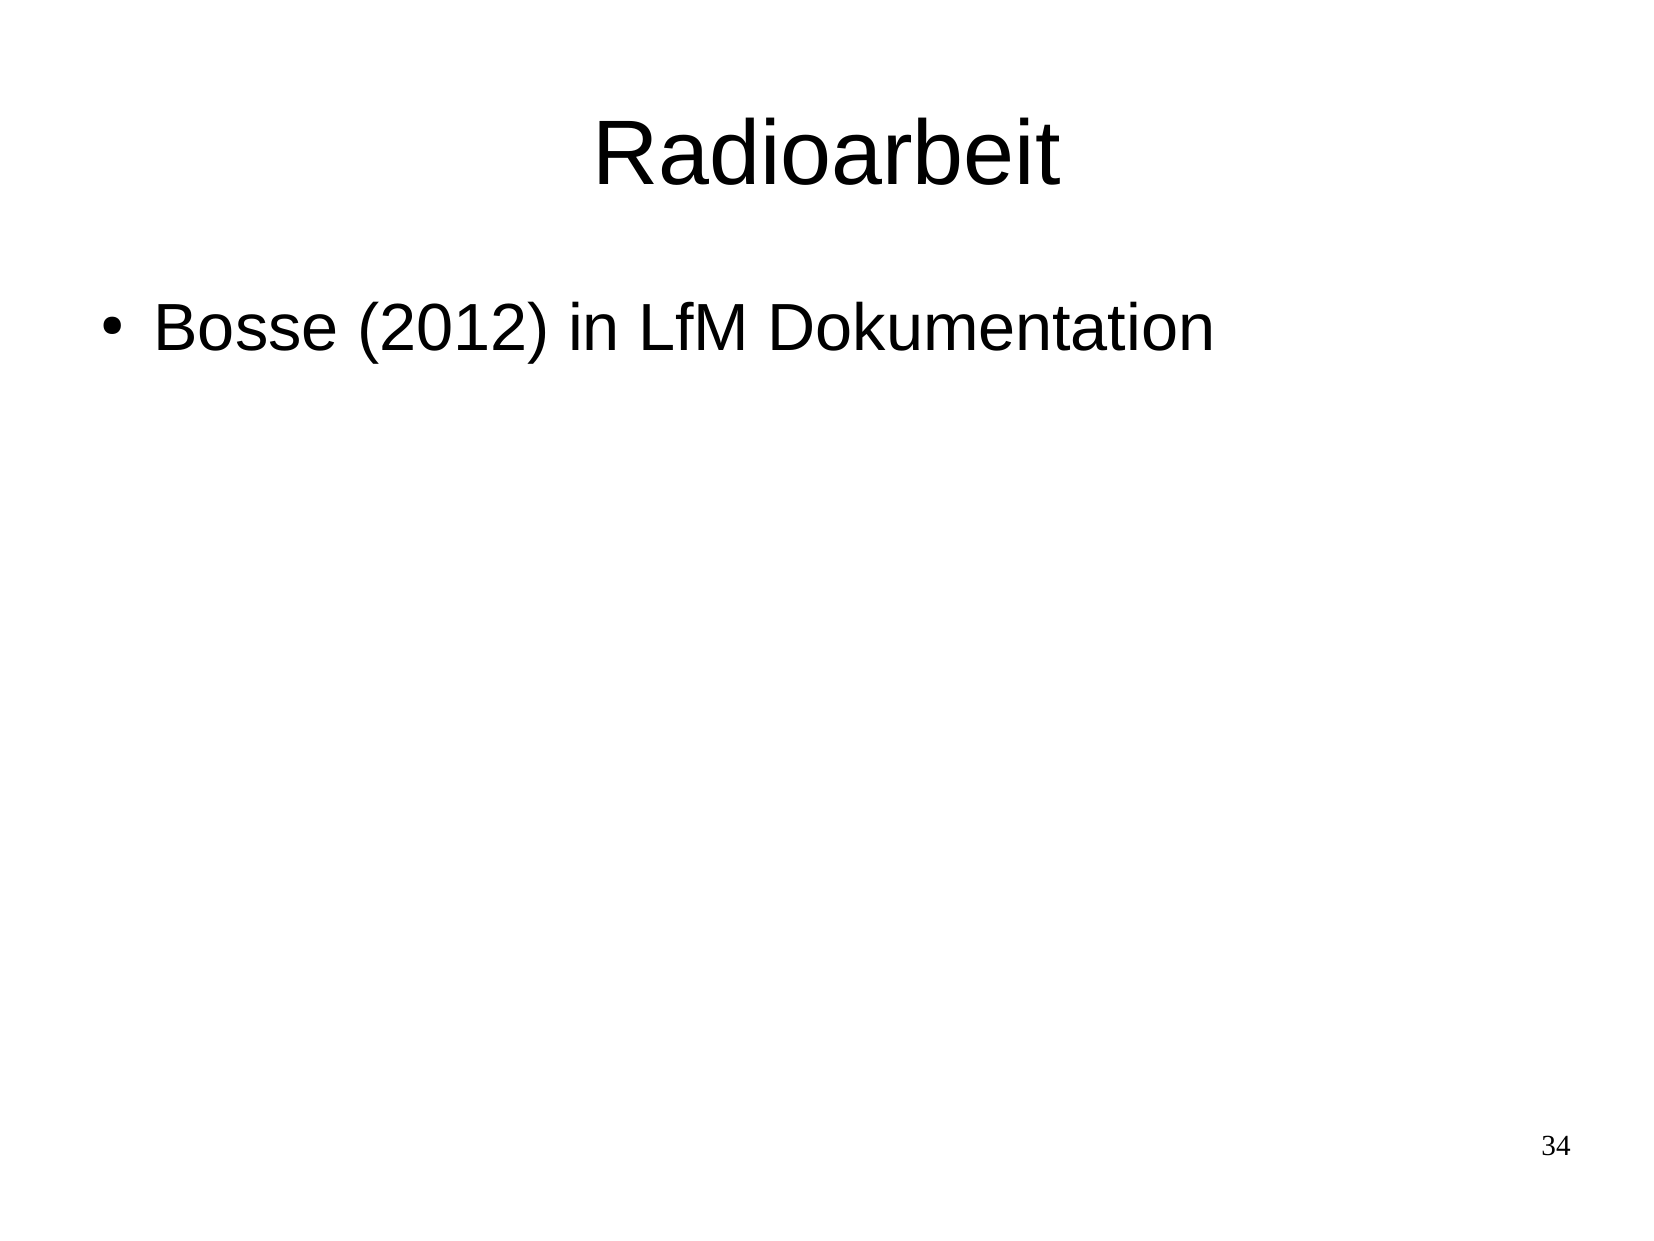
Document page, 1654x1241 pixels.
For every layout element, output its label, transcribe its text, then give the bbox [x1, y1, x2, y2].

list Bosse (2012) in LfM Dokumentation [82, 290, 1571, 1010]
title Radioarbeit [82, 49, 1571, 257]
